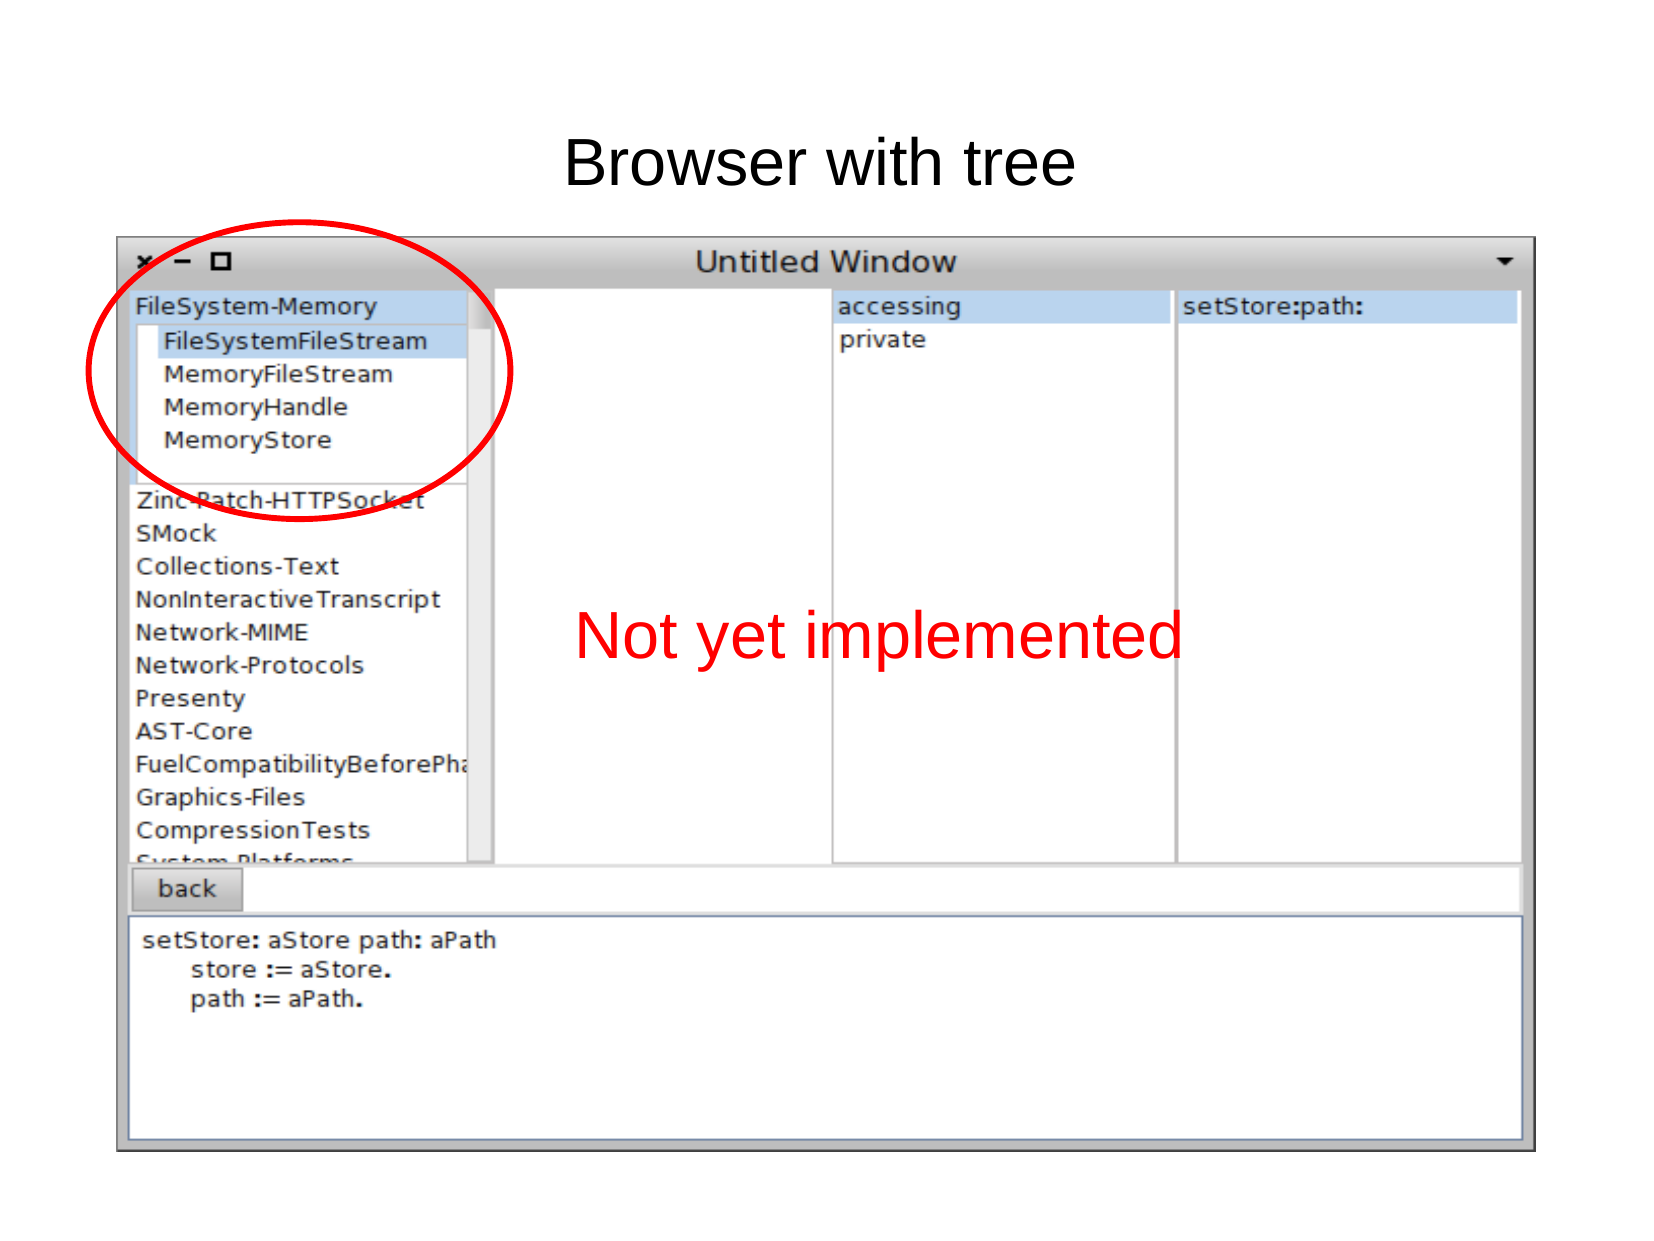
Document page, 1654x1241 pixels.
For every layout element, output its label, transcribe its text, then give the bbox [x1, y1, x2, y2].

title Browser with tree [76, 58, 1565, 266]
picture [116, 236, 507, 516]
picture [116, 236, 1536, 1152]
picture [116, 236, 199, 291]
title Not yet implemented [135, 531, 1625, 739]
title Browser with tree [225, 226, 374, 236]
